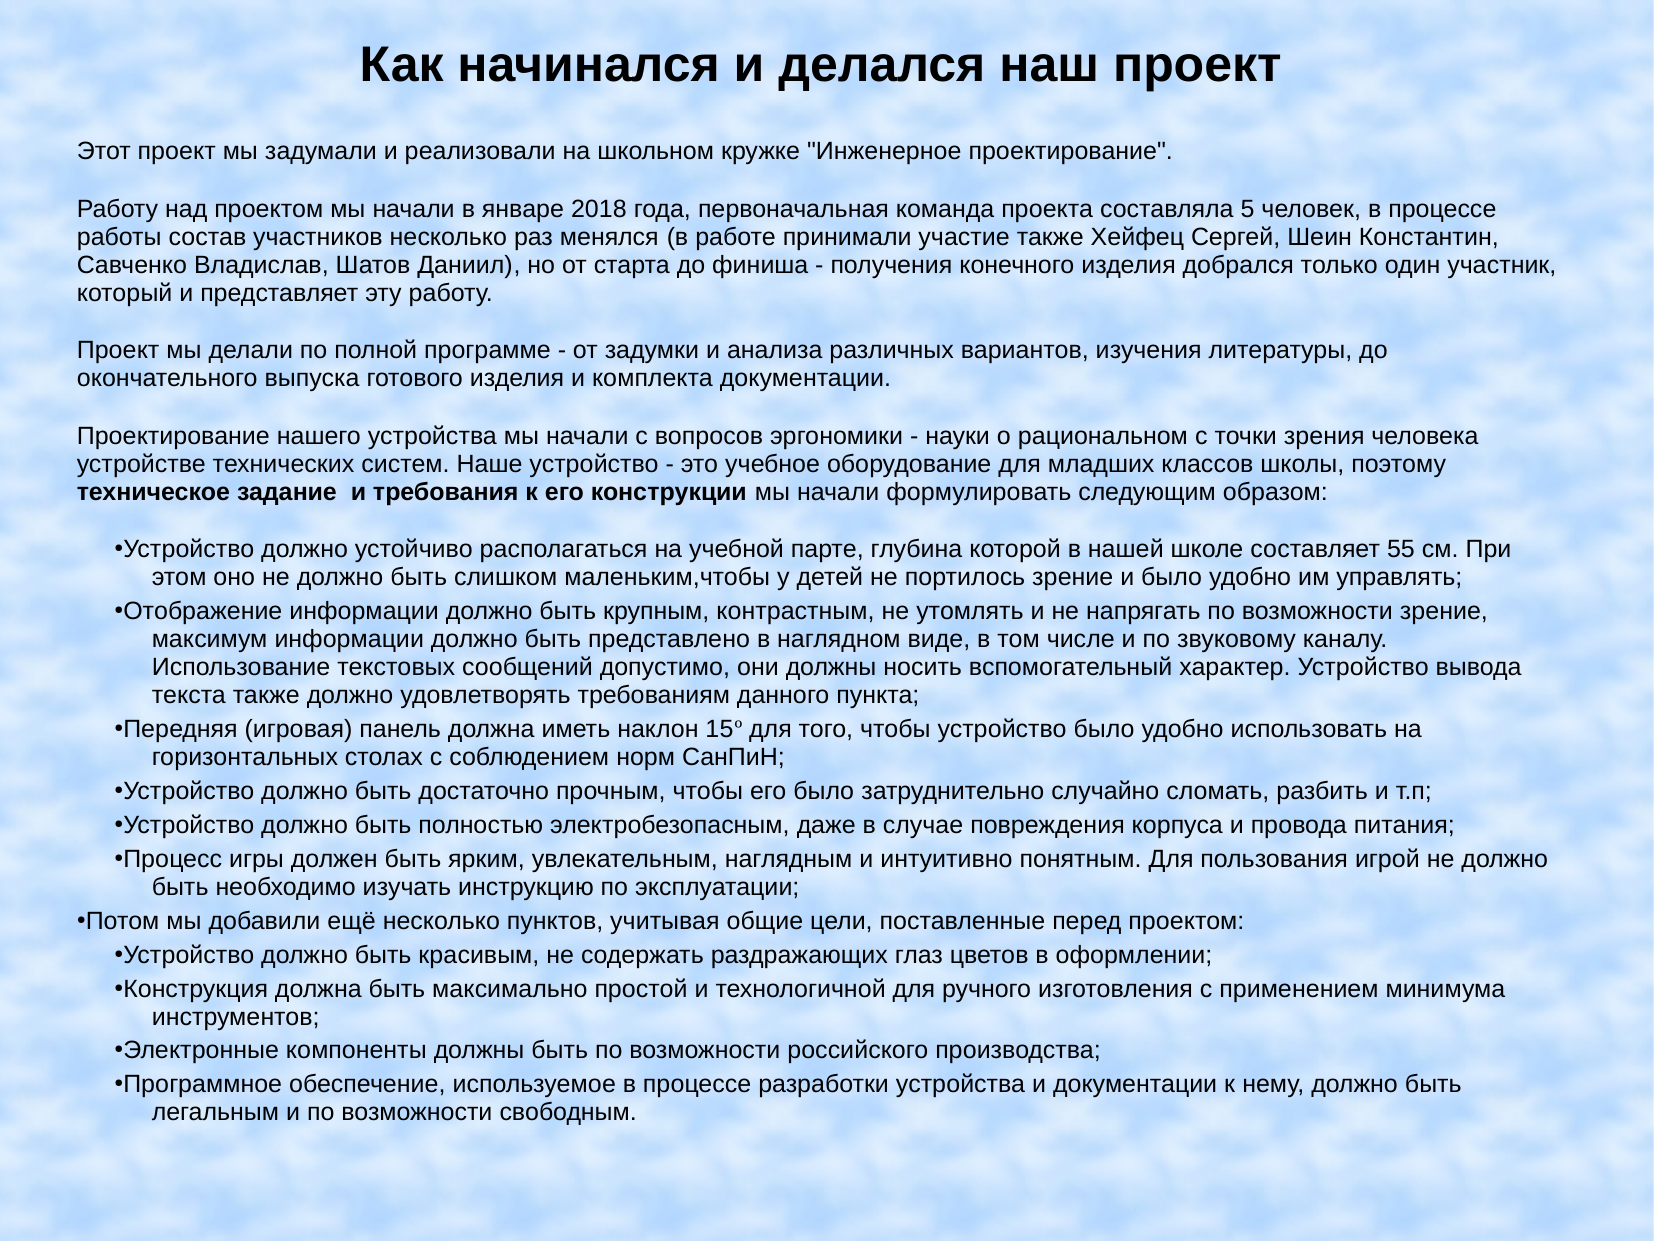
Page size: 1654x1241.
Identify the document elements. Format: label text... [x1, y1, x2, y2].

list Этот проект мы задумали и реализовали на школьном кружке "Инженерное проектирование". Работу над проектом мы начали в январе 2018 года, первоначальная команда проекта составляла 5 человек, в процессе работы состав участников несколько раз менялся (в работе принимали участие также Хейфец Сергей, Шеин Константин, Савченко Владислав, Шатов Даниил), но от старта до финиша - получения конечного изделия добрался только один участник, который и представляет эту работу. Проект мы делали по полной программе - от задумки и анализа различных вариантов, изучения литературы, до окончательного выпуска готового изделия и комплекта документации. Проектирование нашего устройства мы начали с вопросов эргономики - науки о рациональном с точки зрения человека устройстве технических систем. Наше устройство - это учебное оборудование для младших классов школы, поэтому техническое задание и требования к его конструкции мы начали формулировать следующим образом: Устройство должно устойчиво располагаться на учебной парте, глубина которой в нашей школе составляет 55 см. При этом оно не должно быть слишком маленьким,чтобы у детей не портилось зрение и было удобно им управлять; Отображение информации должно быть крупным, контрастным, не утомлять и не напрягать по возможности зрение, максимум информации должно быть представлено в наглядном виде, в том числе и по звуковому каналу. Использование текстовых сообщений допустимо, они должны носить вспомогательный характер. Устройство вывода текста также должно удовлетворять требованиям данного пункта; Передняя (игровая) панель должна иметь наклон 15º для того, чтобы устройство было удобно использовать на горизонтальных столах с соблюдением норм СанПиН; Устройство должно быть достаточно прочным, чтобы его было затруднительно случайно сломать, разбить и т.п; Устройство должно быть полностью электробезопасным, даже в случае повреждения корпуса и провода питания; Процесс игры должен быть ярким, увлекательным, наглядным и интуитивно понятным. Для пользования игрой не должно быть необходимо изучать инструкцию по эксплуатации; Потом мы добавили ещё несколько пунктов, учитывая общие цели, поставленные перед проектом: Устройство должно быть красивым, не содержать раздражающих глаз цветов в оформлении; Конструкция должна быть максимально простой и технологичной для ручного изготовления с применением минимума инструментов; Электронные компоненты должны быть по возможности российского производства; Программное обеспечение, используемое в процессе разработки устройства и документации к нему, должно быть легальным и по возможности свободным. [76, 137, 1565, 1182]
title Как начинался и делался наш проект [76, 9, 1565, 119]
picture [0, 0, 1654, 1241]
